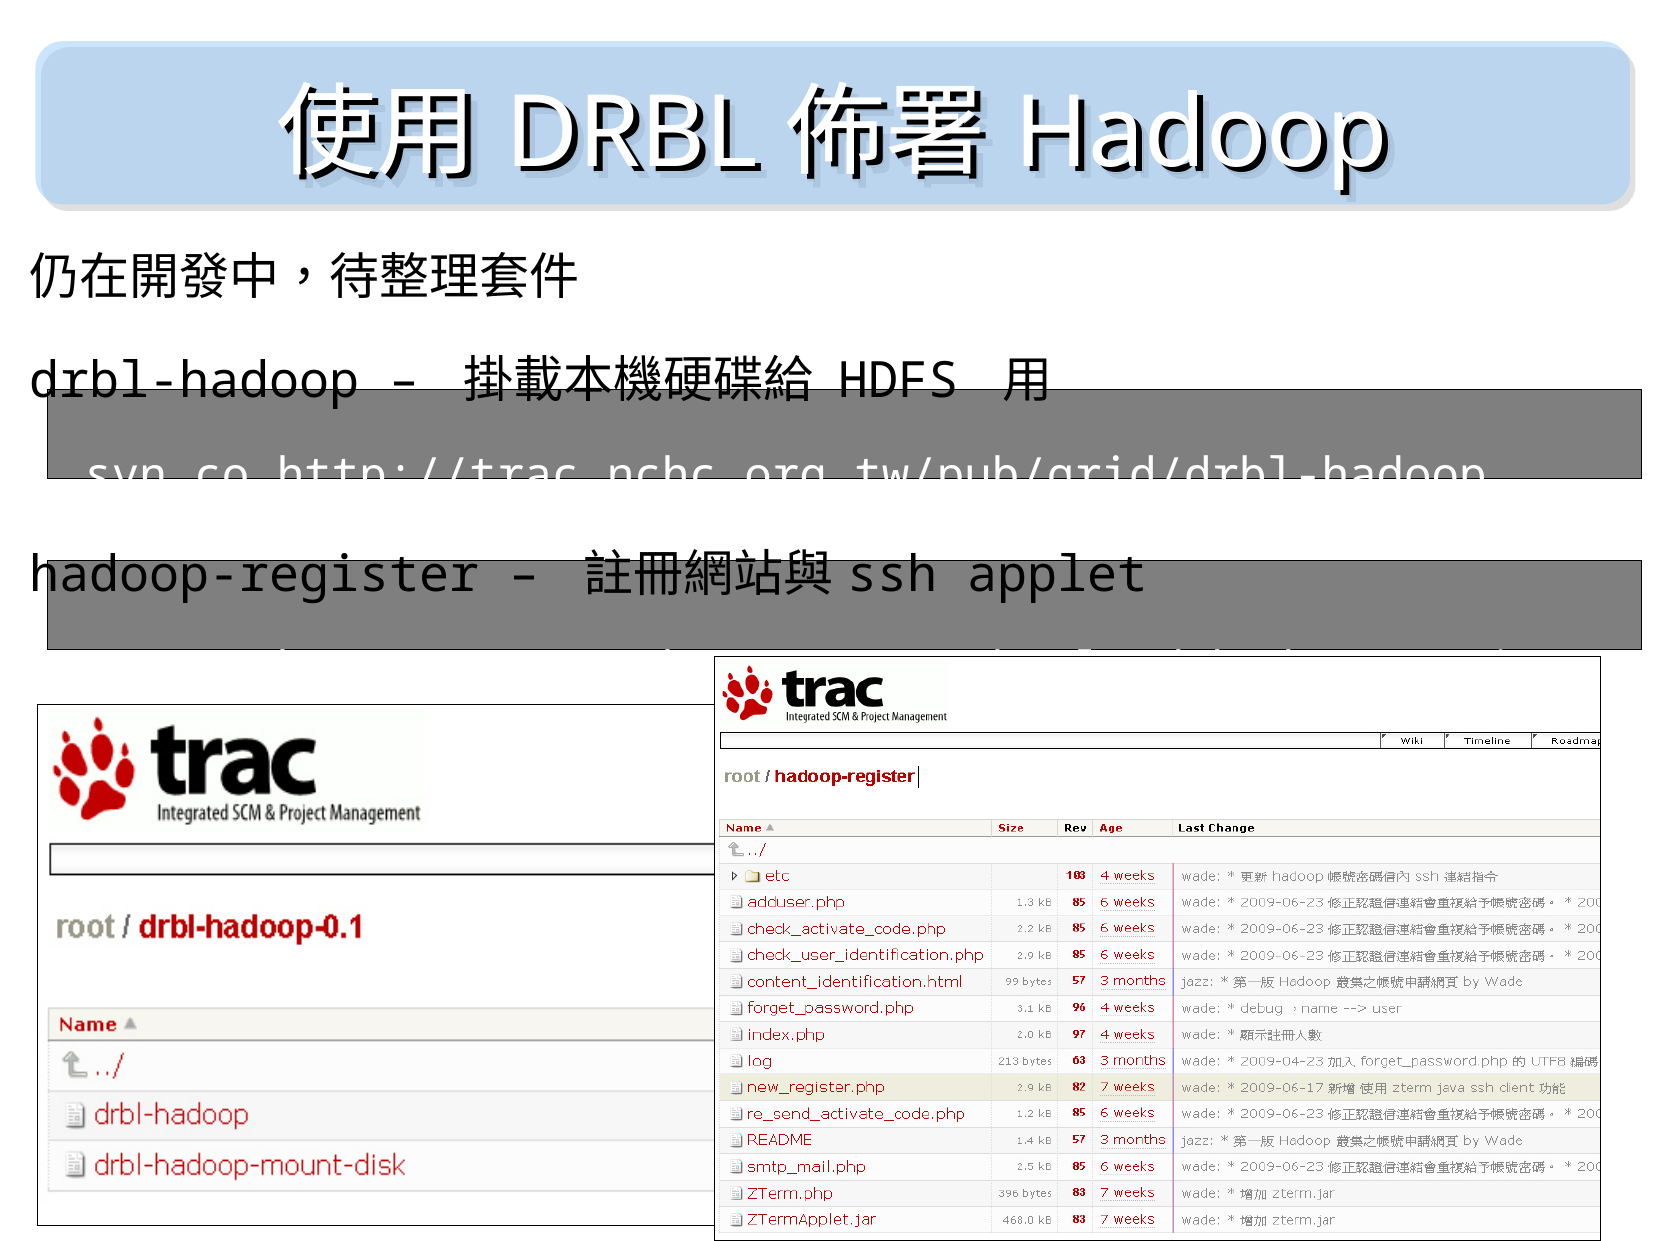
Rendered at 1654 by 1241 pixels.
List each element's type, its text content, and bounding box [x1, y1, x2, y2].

picture [37, 656, 1601, 1241]
list 仍在開發中，待整理套件 drbl-hadoop – 掛載本機硬碟給 HDFS 用 svn co http://trac.nchc.org.tw/pub/grid/drbl-hadoop hadoop-register – 註冊網站與ssh applet svn co http://trac.nchc.org.tw/pub/cloud/hadoop-register [11, 236, 1654, 869]
text_box 使用DRBL佈署Hadoop [35, 41, 1630, 205]
